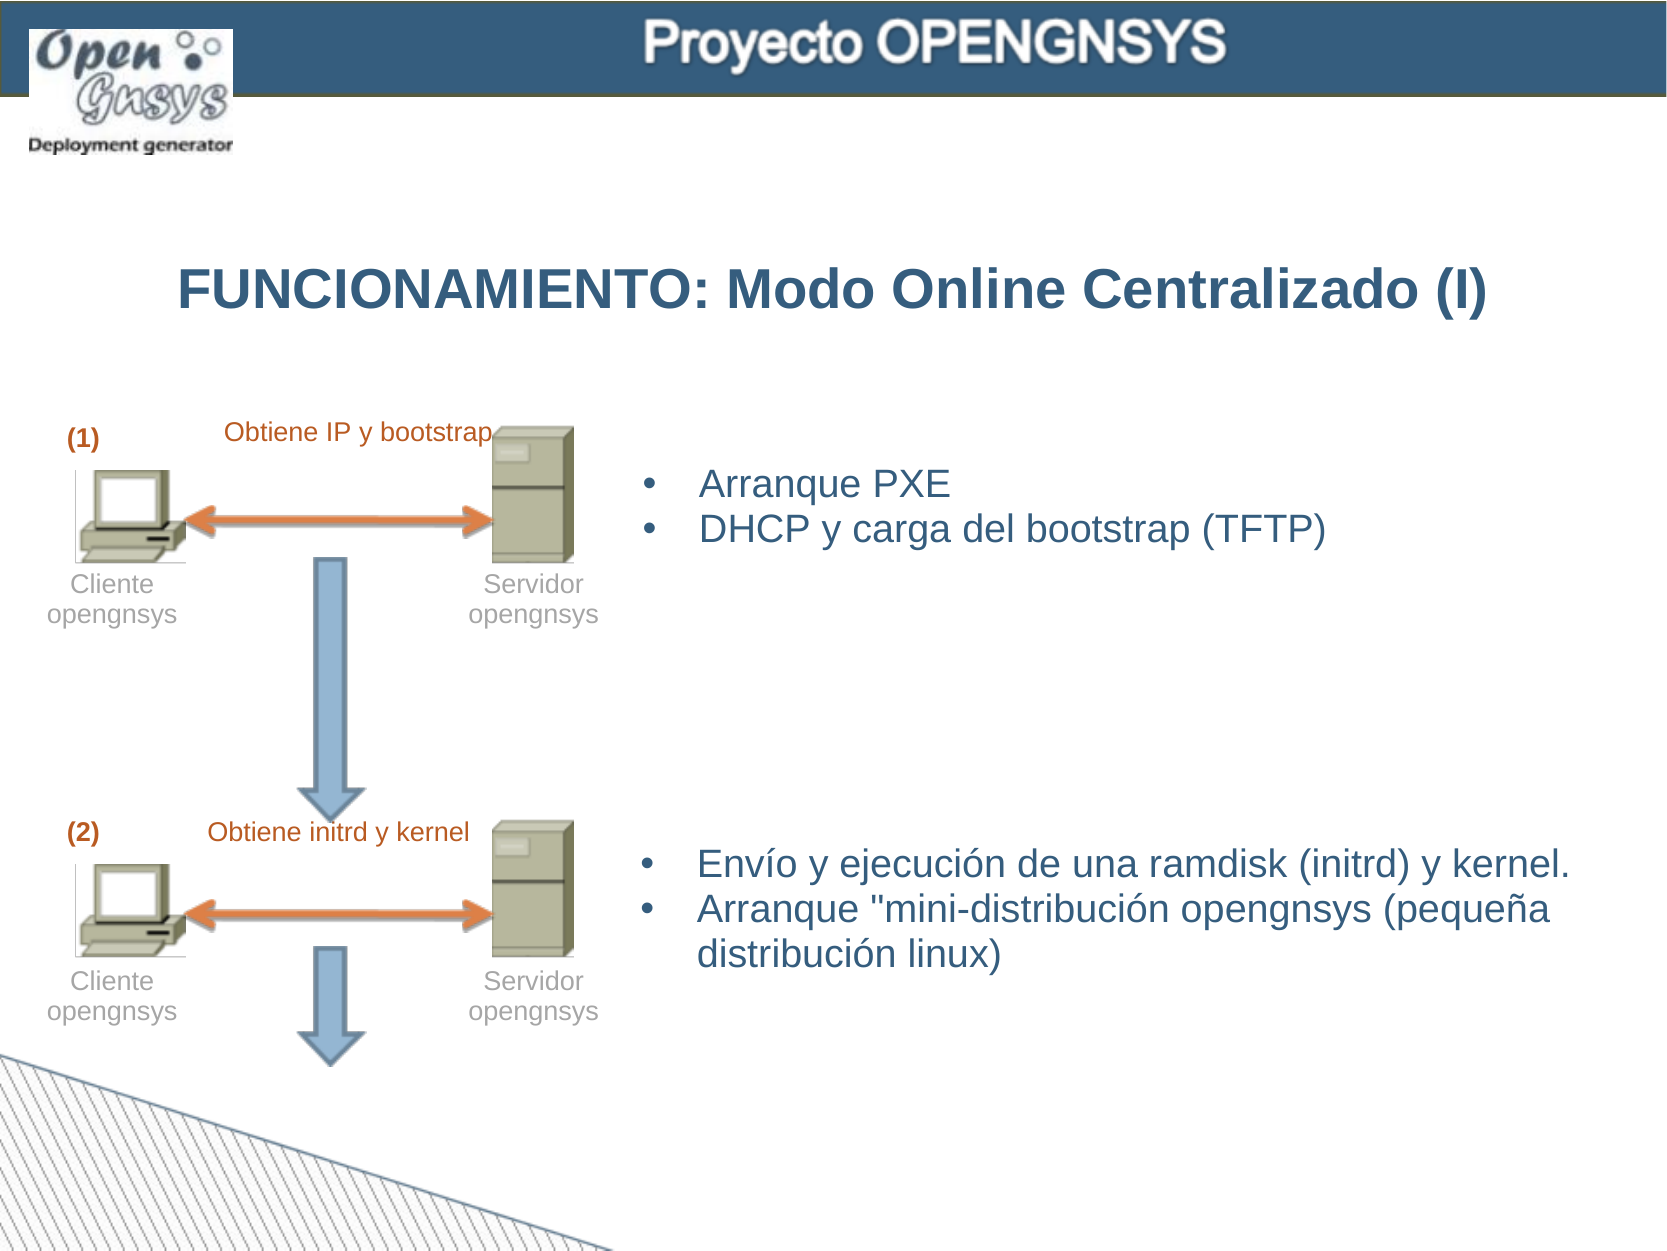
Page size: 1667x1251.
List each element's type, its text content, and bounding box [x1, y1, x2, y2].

text_box Cliente opengnsys [30, 965, 194, 1028]
text_box (1) [66, 422, 126, 454]
text_box Obtiene initrd y kernel [207, 816, 509, 848]
picture [0, 0, 1667, 1251]
text_box Servidor opengnsys [451, 965, 616, 1028]
text_box Obtiene IP y bootstrap [223, 416, 526, 448]
text_box Envío y ejecución de una ramdisk (initrd) y kernel. Arranque "mini-distribución opengnsys (pequeña distribución linux) [621, 841, 1621, 977]
text_box Arranque PXE DHCP y carga del bootstrap (TFTP) [623, 416, 1622, 597]
text_box Cliente opengnsys [30, 568, 194, 631]
text_box Servidor opengnsys [451, 568, 616, 631]
text_box (2) [66, 816, 126, 848]
text_box FUNCIONAMIENTO: Modo Online Centralizado (I) [7, 256, 1660, 321]
